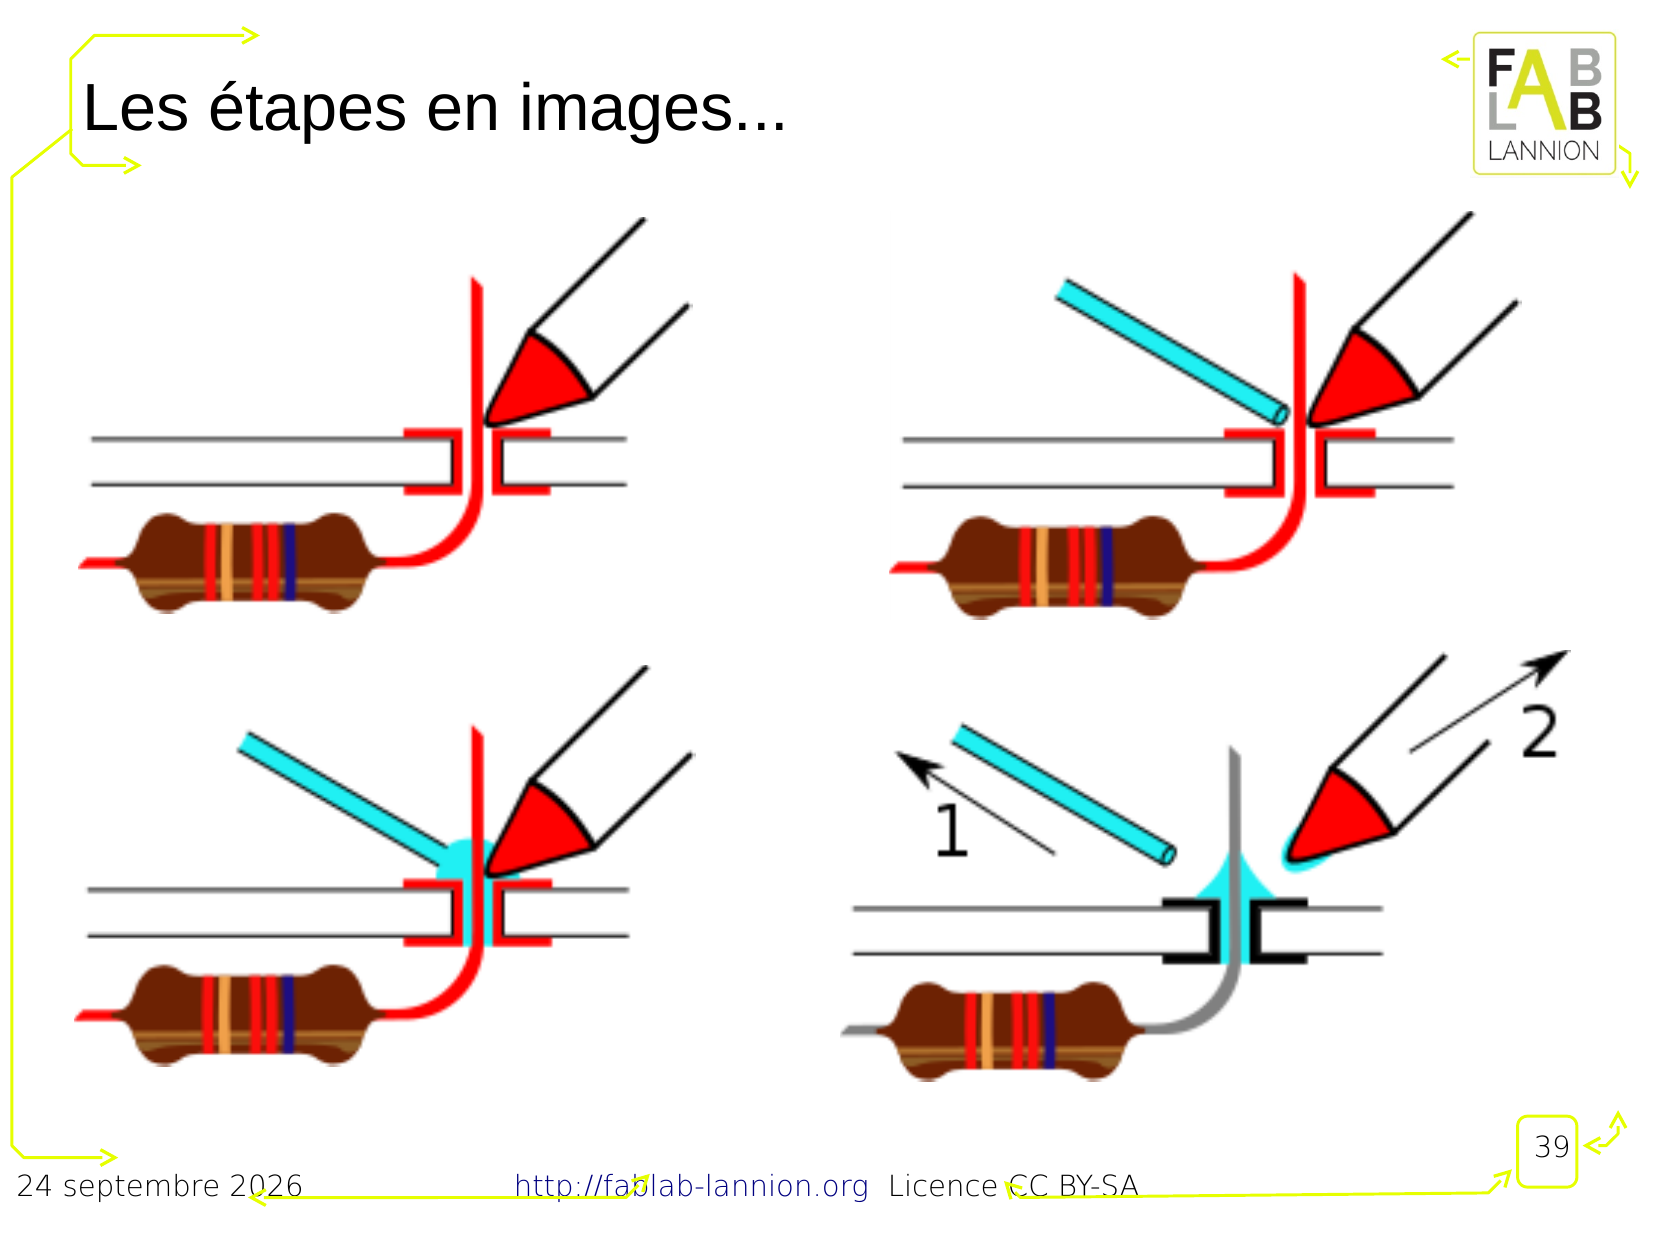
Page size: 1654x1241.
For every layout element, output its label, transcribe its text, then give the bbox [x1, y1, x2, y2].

picture [840, 650, 1571, 1082]
picture [74, 665, 696, 1067]
picture [1470, 29, 1619, 178]
picture [78, 217, 693, 614]
picture [889, 211, 1522, 620]
title Les étapes en images... [82, 49, 1441, 166]
